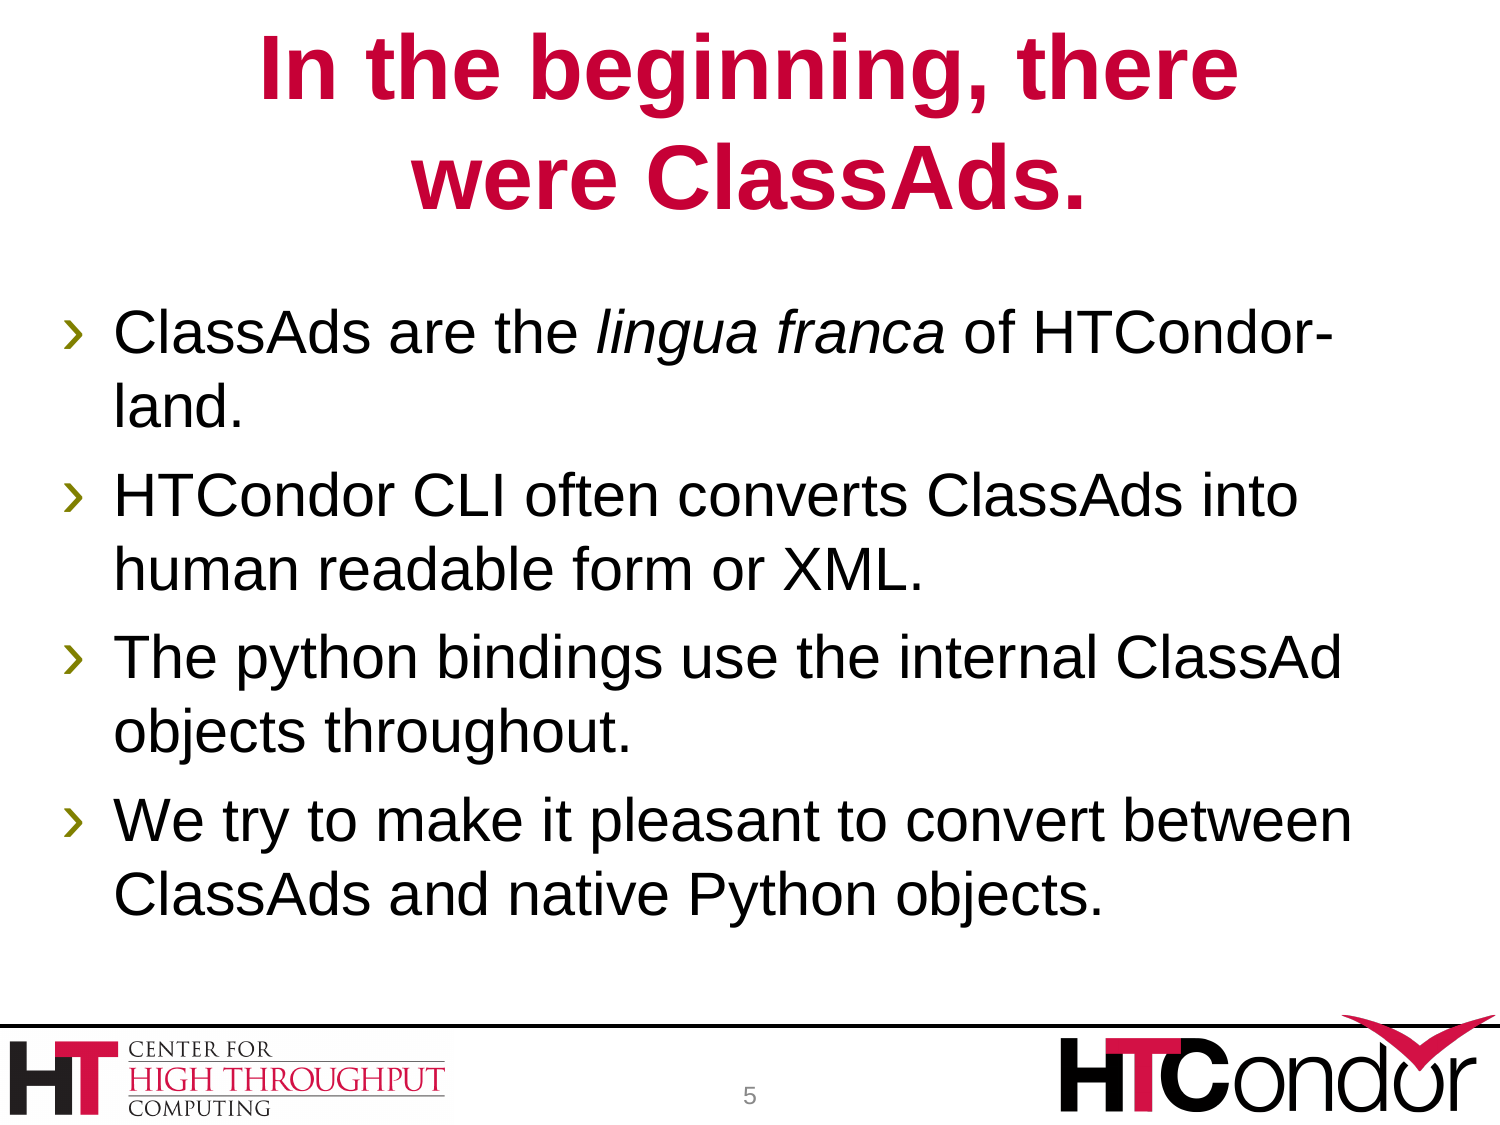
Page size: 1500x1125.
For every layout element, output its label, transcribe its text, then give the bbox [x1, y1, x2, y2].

picture [0, 1029, 454, 1125]
picture [1055, 1014, 1500, 1119]
text_box <number> [575, 1065, 926, 1125]
list ClassAds are the lingua franca of HTCondor-land. HTCondor CLI often converts ClassAds into human readable form or XML. The python bindings use the internal ClassAd objects throughout. We try to make it pleasant to convert between ClassAds and native Python objects. [47, 285, 1426, 946]
title In the beginning, there were ClassAds. [0, 0, 1500, 236]
